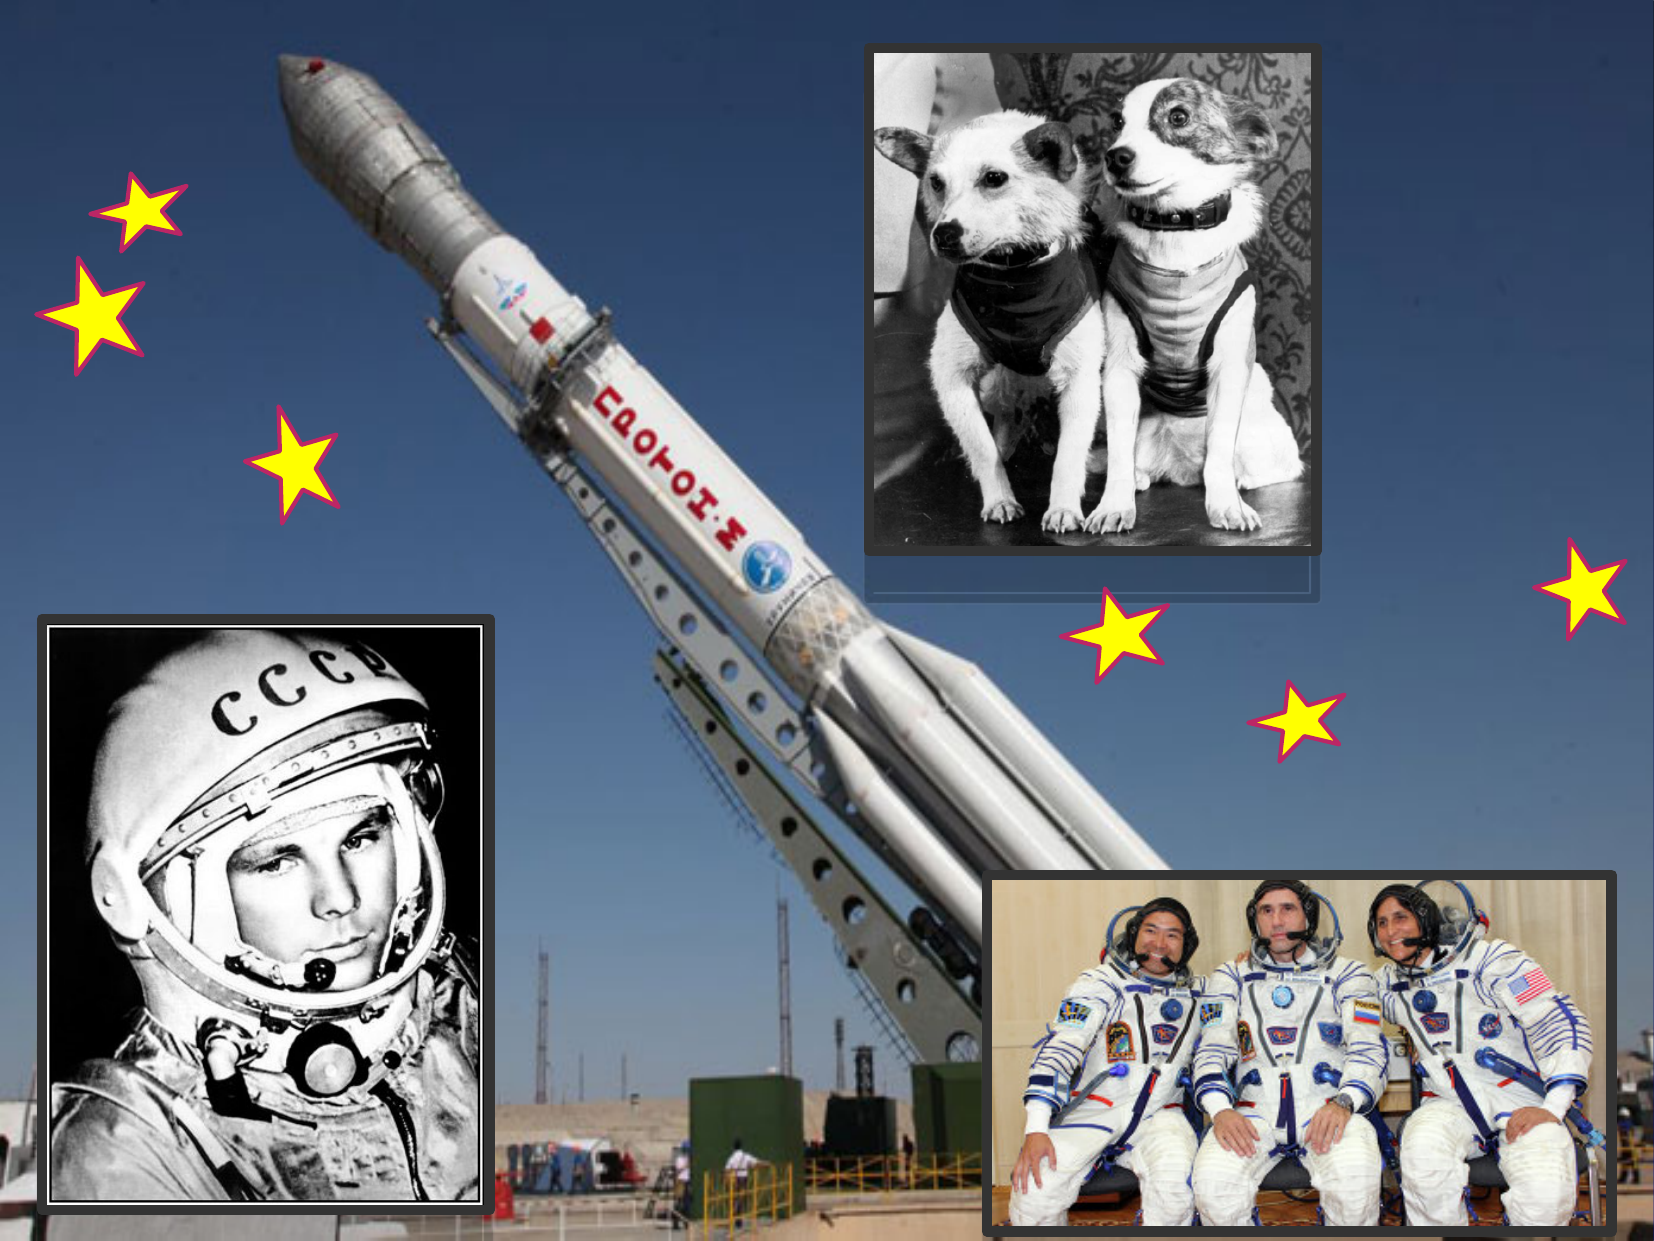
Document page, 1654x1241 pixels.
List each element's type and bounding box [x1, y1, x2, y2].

text_box [1534, 538, 1626, 640]
text_box [36, 257, 144, 375]
picture [0, 0, 1654, 1241]
text_box [90, 173, 187, 252]
text_box [244, 406, 339, 524]
text_box [1248, 681, 1345, 762]
text_box [1060, 588, 1169, 683]
